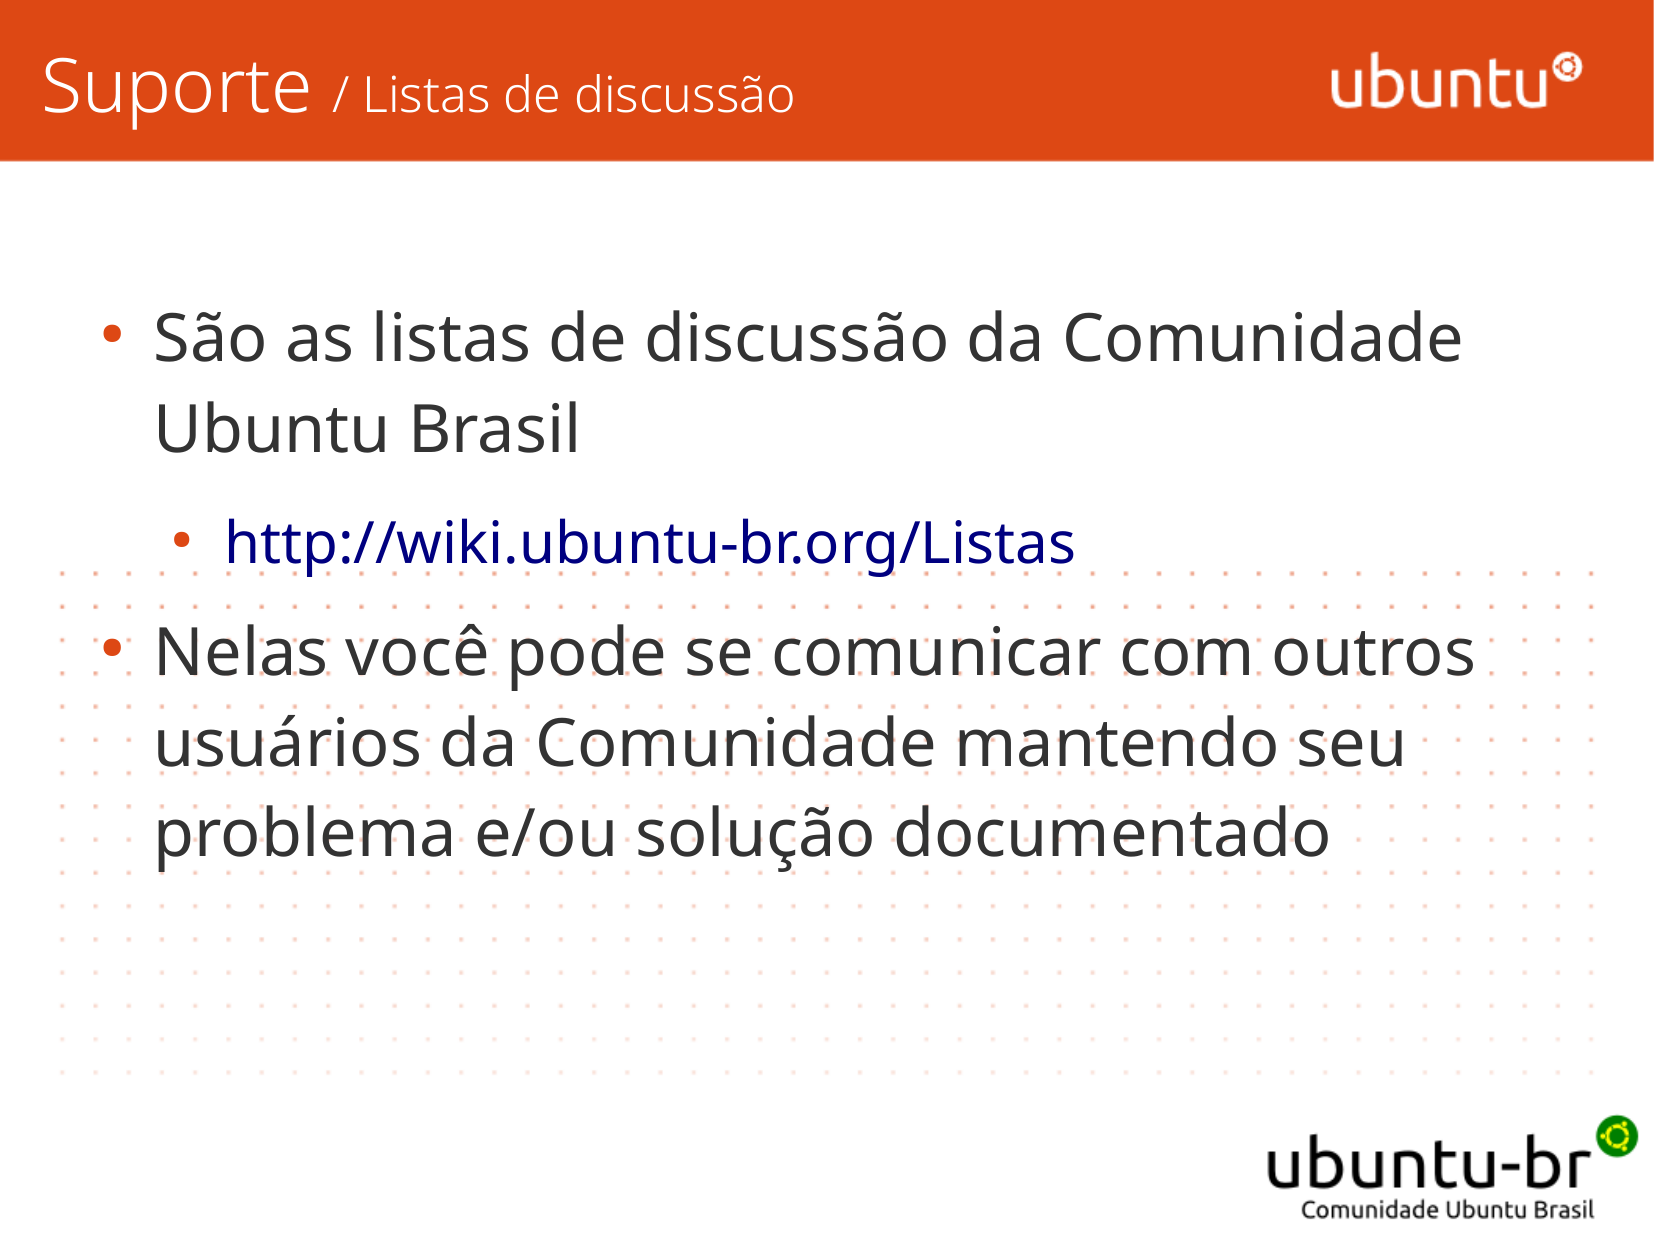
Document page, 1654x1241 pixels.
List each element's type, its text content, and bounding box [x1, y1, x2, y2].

title Suporte / Listas de discussão [41, 31, 1300, 136]
picture [0, 0, 1654, 1241]
list São as listas de discussão da Comunidade Ubuntu Brasil http://wiki.ubuntu-br.org/Listas Nelas você pode se comunicar com outros usuários da Comunidade mantendo seu problema e/ou solução documentado [82, 290, 1538, 1010]
